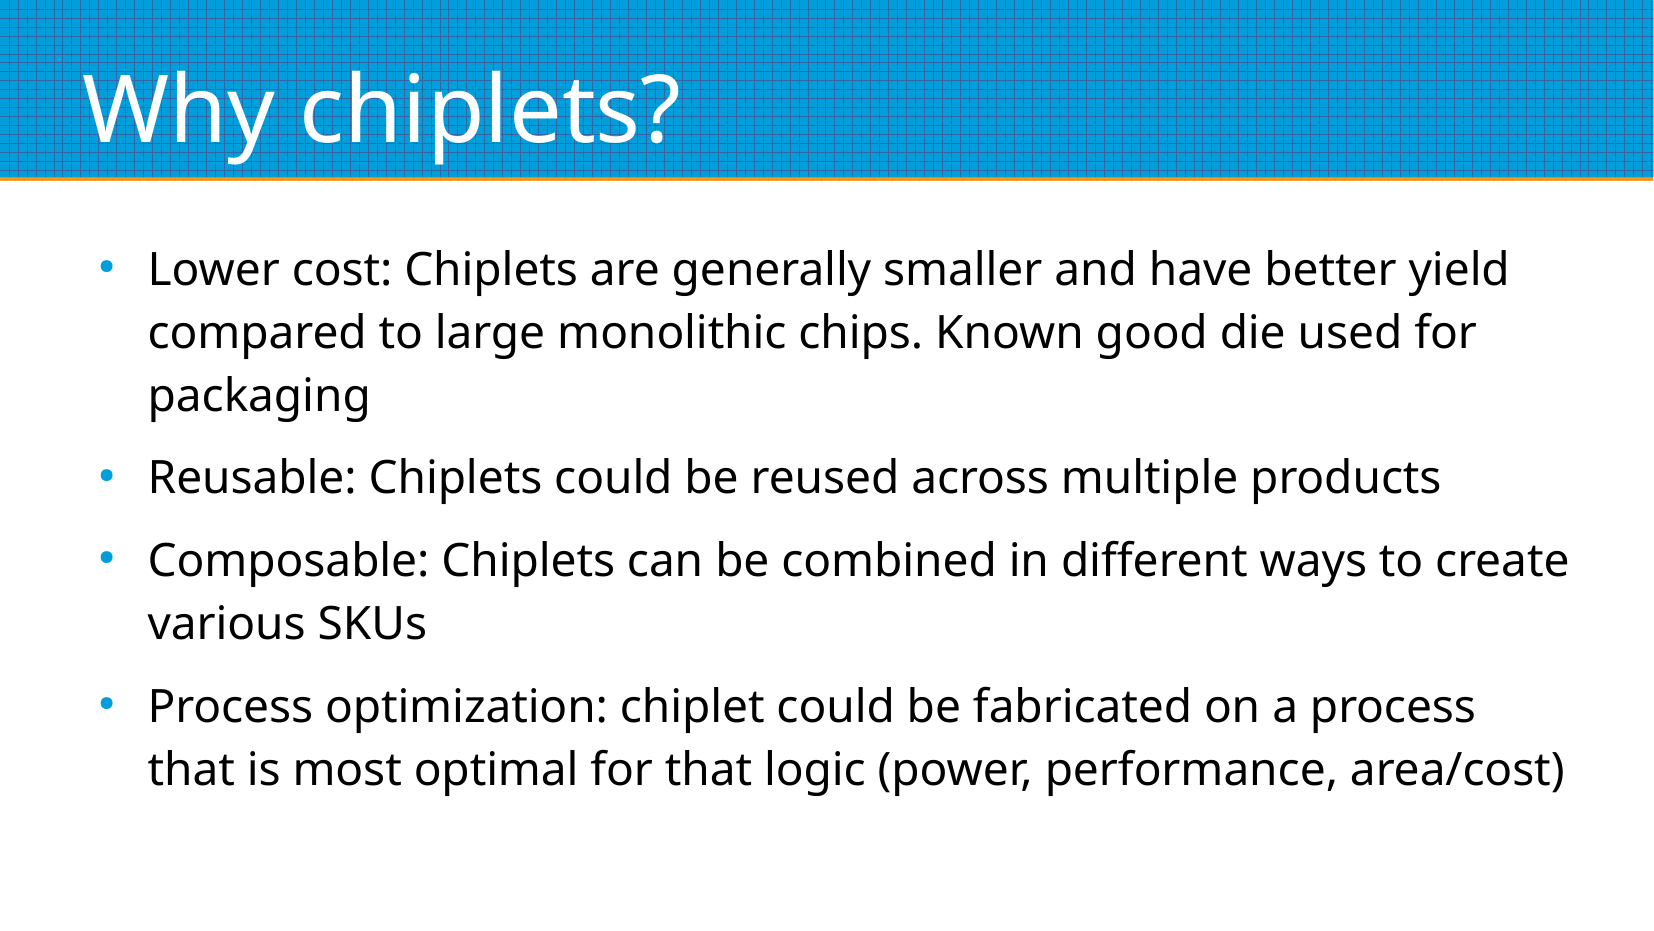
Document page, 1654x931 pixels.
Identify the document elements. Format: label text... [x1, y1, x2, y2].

title Why chiplets? [82, 14, 1571, 171]
list Lower cost: Chiplets are generally smaller and have better yield compared to large monolithic chips. Known good die used for packaging Reusable: Chiplets could be reused across multiple products Composable: Chiplets can be combined in different ways to create various SKUs Process optimization: chiplet could be fabricated on a process that is most optimal for that logic (power, performance, area/cost) [82, 236, 1576, 863]
